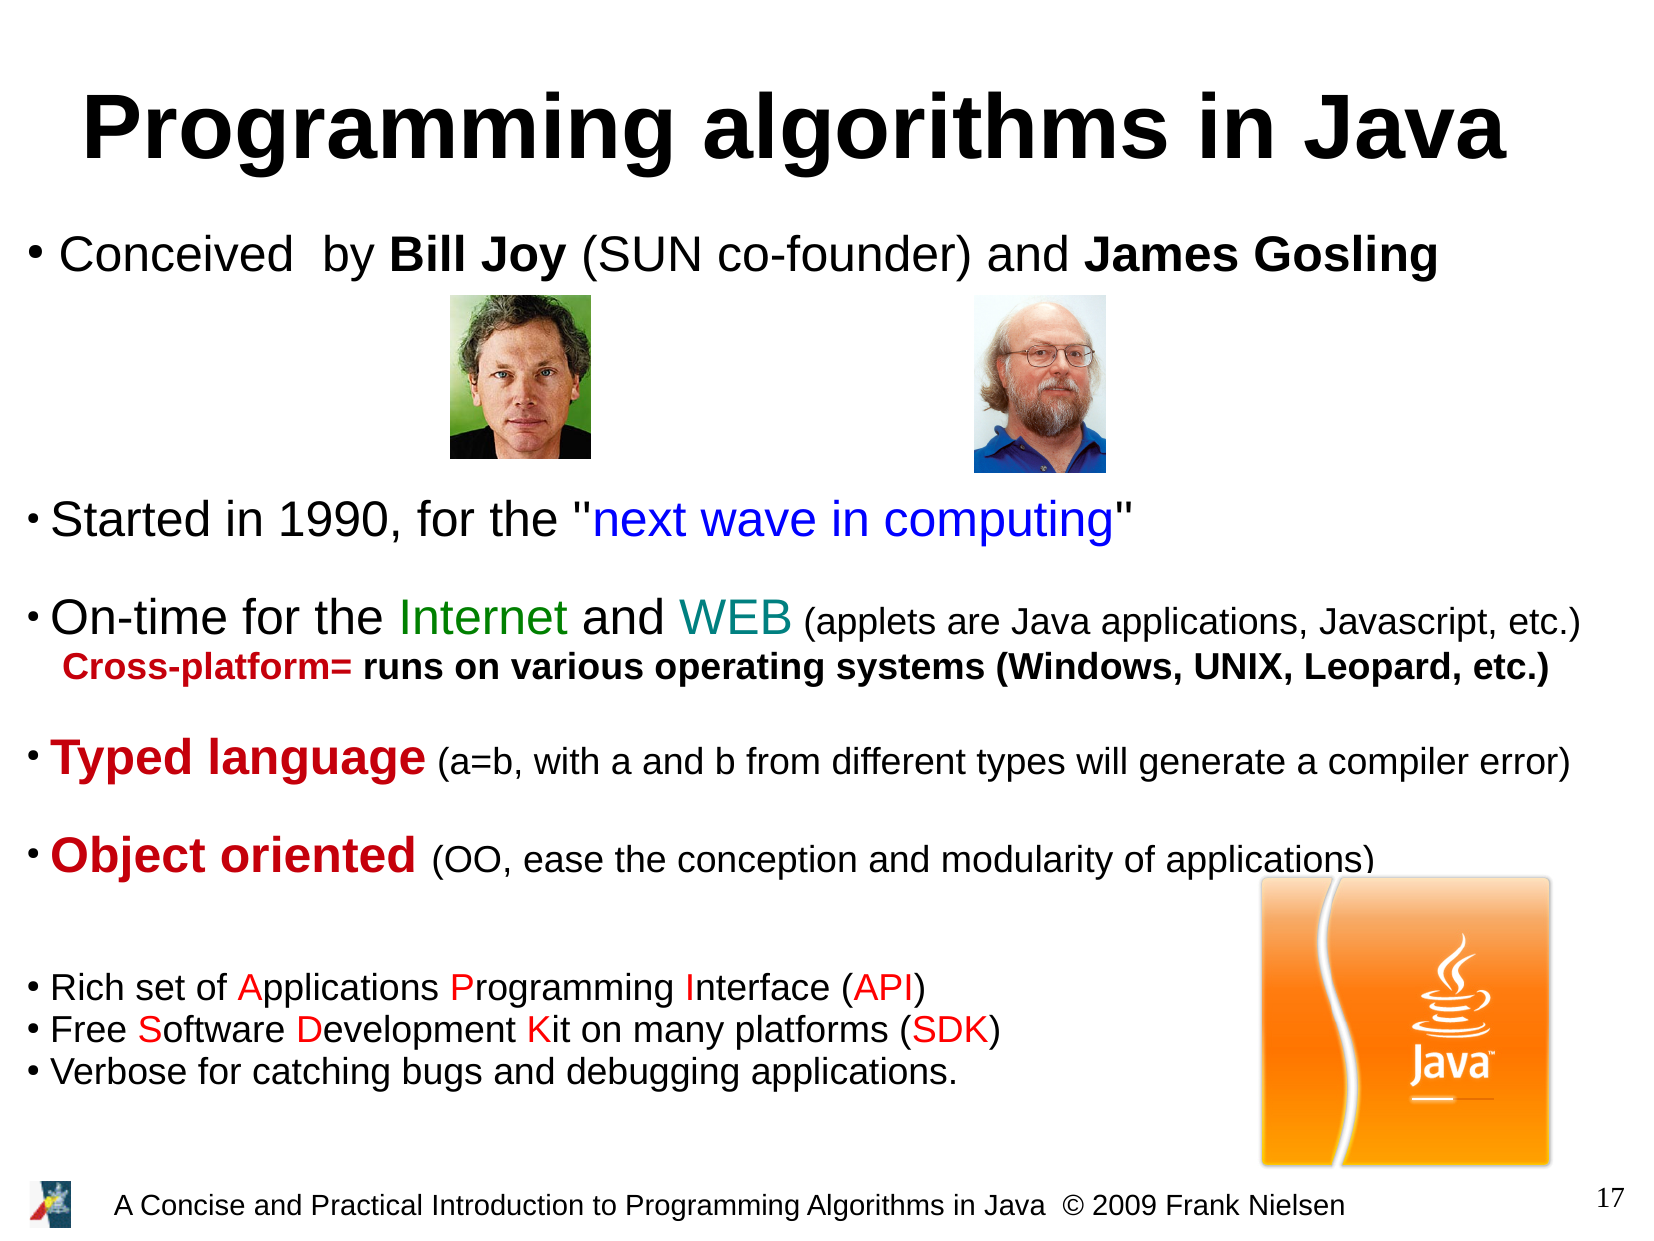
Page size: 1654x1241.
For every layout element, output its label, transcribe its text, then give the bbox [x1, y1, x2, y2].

text_box Conceived by Bill Joy (SUN co-founder) and James Gosling Started in 1990, for the ''next wave in computing'' On-time for the Internet and WEB (applets are Java applications, Javascript, etc.) Cross-platform= runs on various operating systems (Windows, UNIX, Leopard, etc.) Typed language (a=b, with a and b from different types will generate a compiler error) Object oriented (OO, ease the conception and modularity of applications) Rich set of Applications Programming Interface (API) Free Software Development Kit on many platforms (SDK) Verbose for catching bugs and debugging applications. [11, 218, 1638, 1107]
picture [450, 295, 591, 459]
picture [974, 295, 1106, 473]
picture [1257, 873, 1554, 1170]
text_box Programming algorithms in Java [67, 68, 1595, 218]
picture [29, 1181, 71, 1228]
